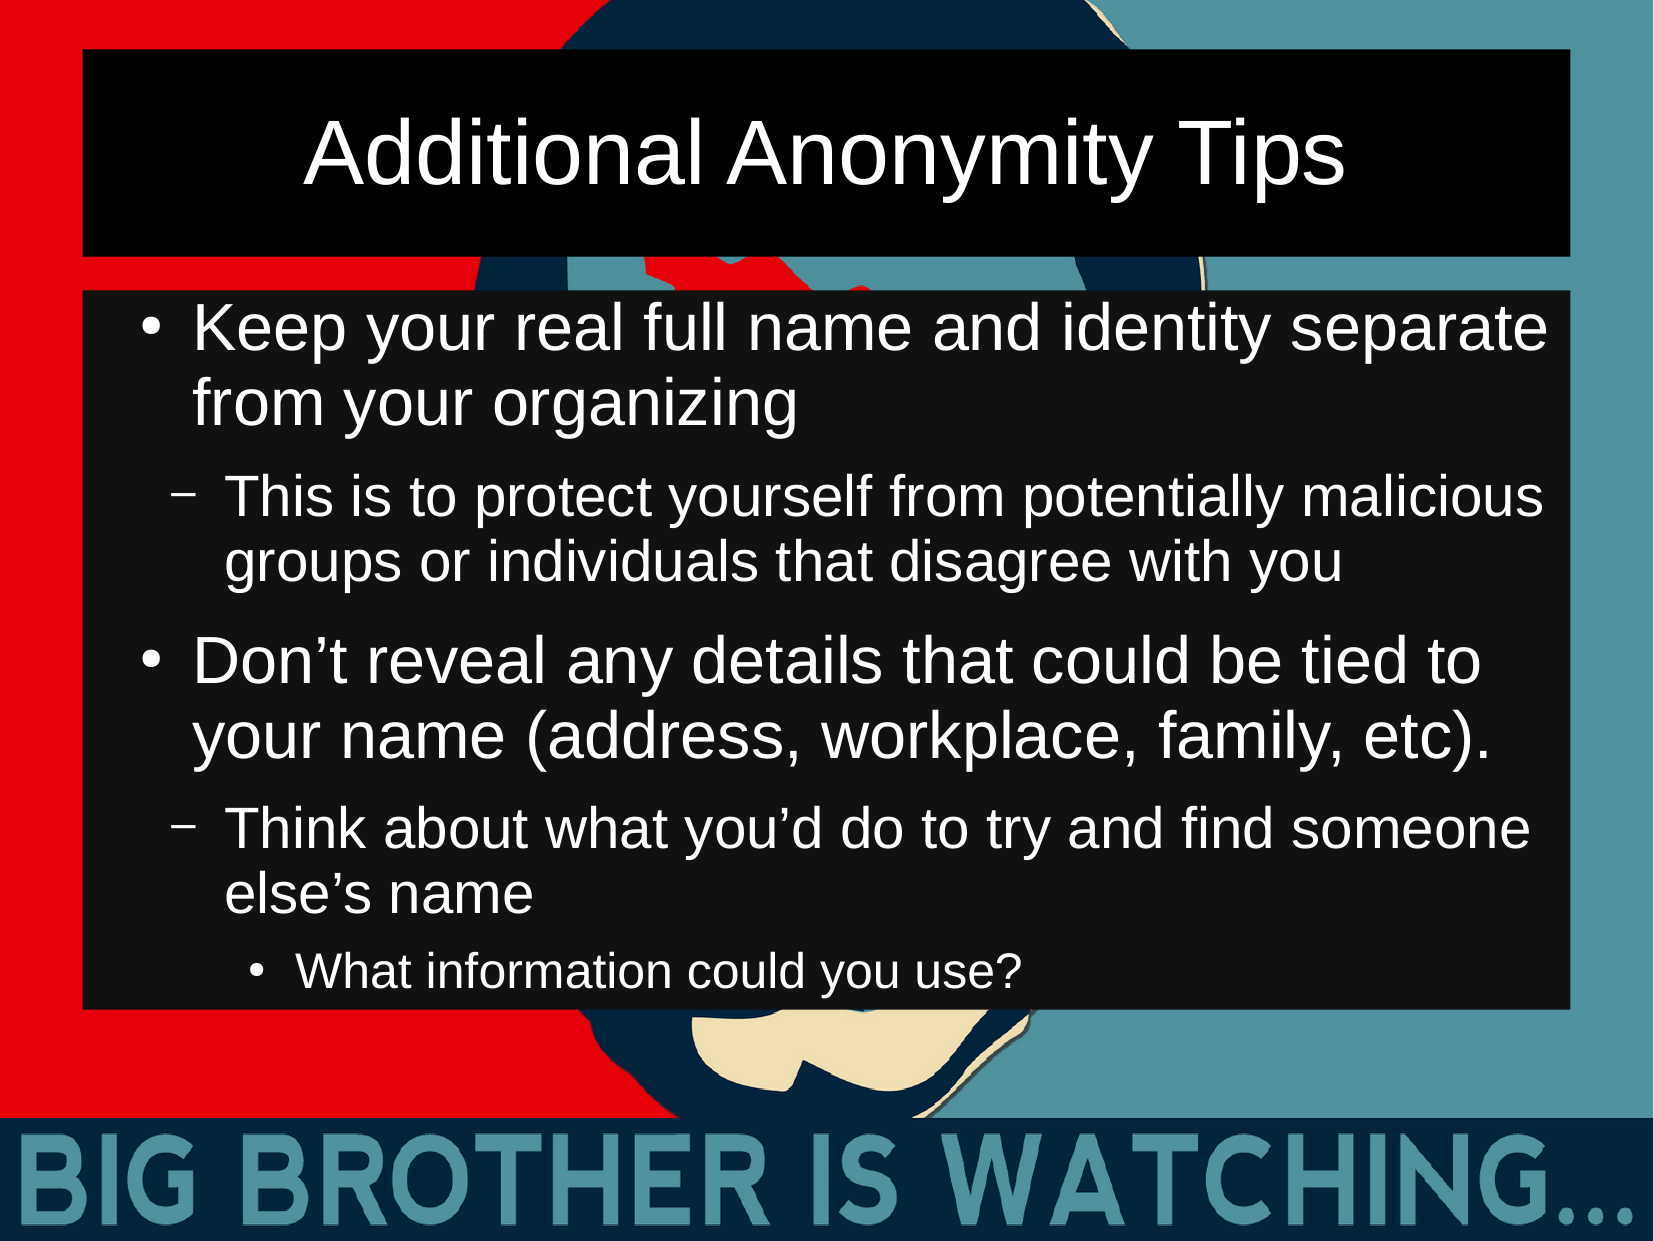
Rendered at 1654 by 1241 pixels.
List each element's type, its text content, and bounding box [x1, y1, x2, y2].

list Keep your real full name and identity separate from your organizing This is to protect yourself from potentially malicious groups or individuals that disagree with you Don’t reveal any details that could be tied to your name (address, workplace, family, etc). Think about what you’d do to try and find someone else’s name What information could you use? [82, 290, 1571, 1010]
picture [0, 0, 1654, 1241]
title Additional Anonymity Tips [82, 49, 1571, 257]
